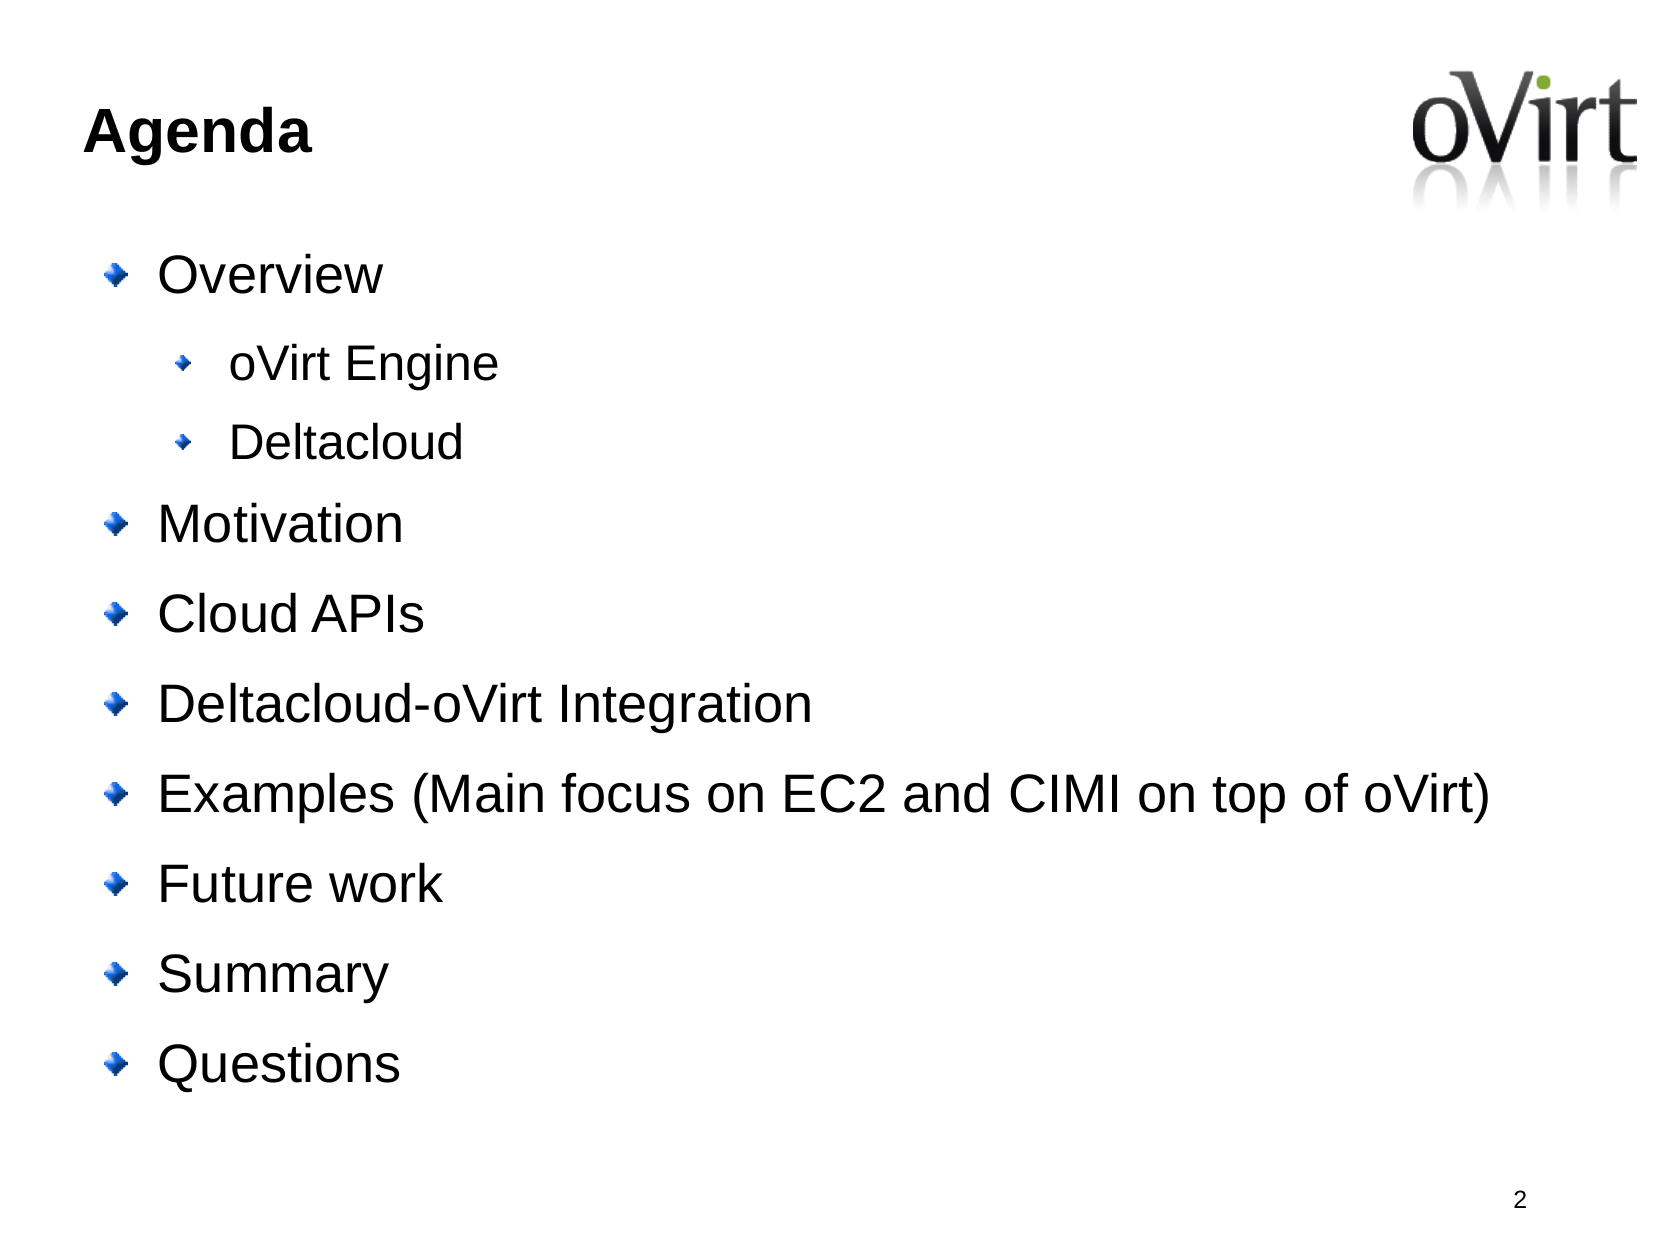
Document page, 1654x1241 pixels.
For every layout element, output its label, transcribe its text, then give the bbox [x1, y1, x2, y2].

picture [1413, 63, 1637, 212]
title Agenda [82, 37, 1303, 226]
list Overview oVirt Engine Deltacloud Motivation Cloud APIs Deltacloud-oVirt Integration Examples (Main focus on EC2 and CIMI on top of oVirt) Future work Summary Questions [86, 244, 1576, 1095]
